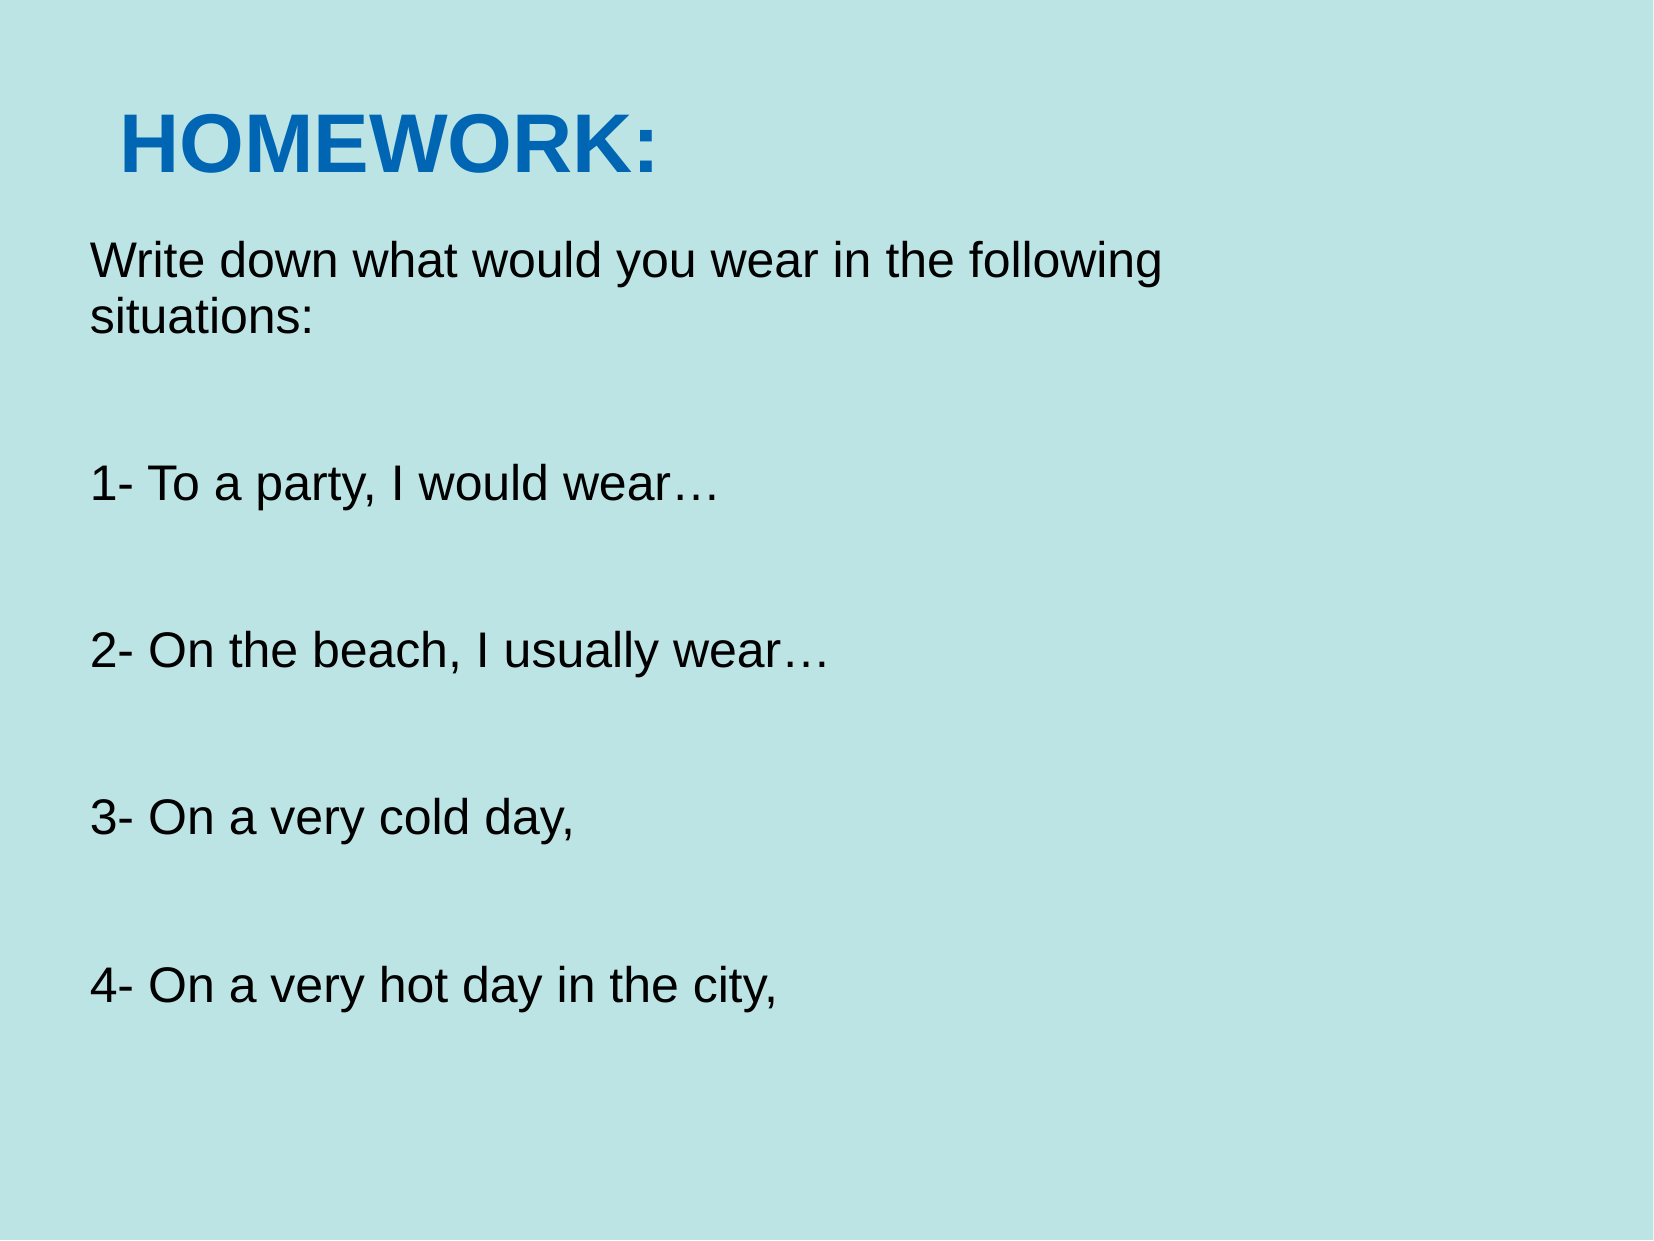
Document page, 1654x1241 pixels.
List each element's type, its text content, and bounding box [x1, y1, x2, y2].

text_box Write down what would you wear in the following situations: 1- To a party, I would wear… 2- On the beach, I usually wear… 3- On a very cold day, 4- On a very hot day in the city, [75, 225, 1336, 1021]
text_box HOMEWORK: [105, 90, 751, 198]
